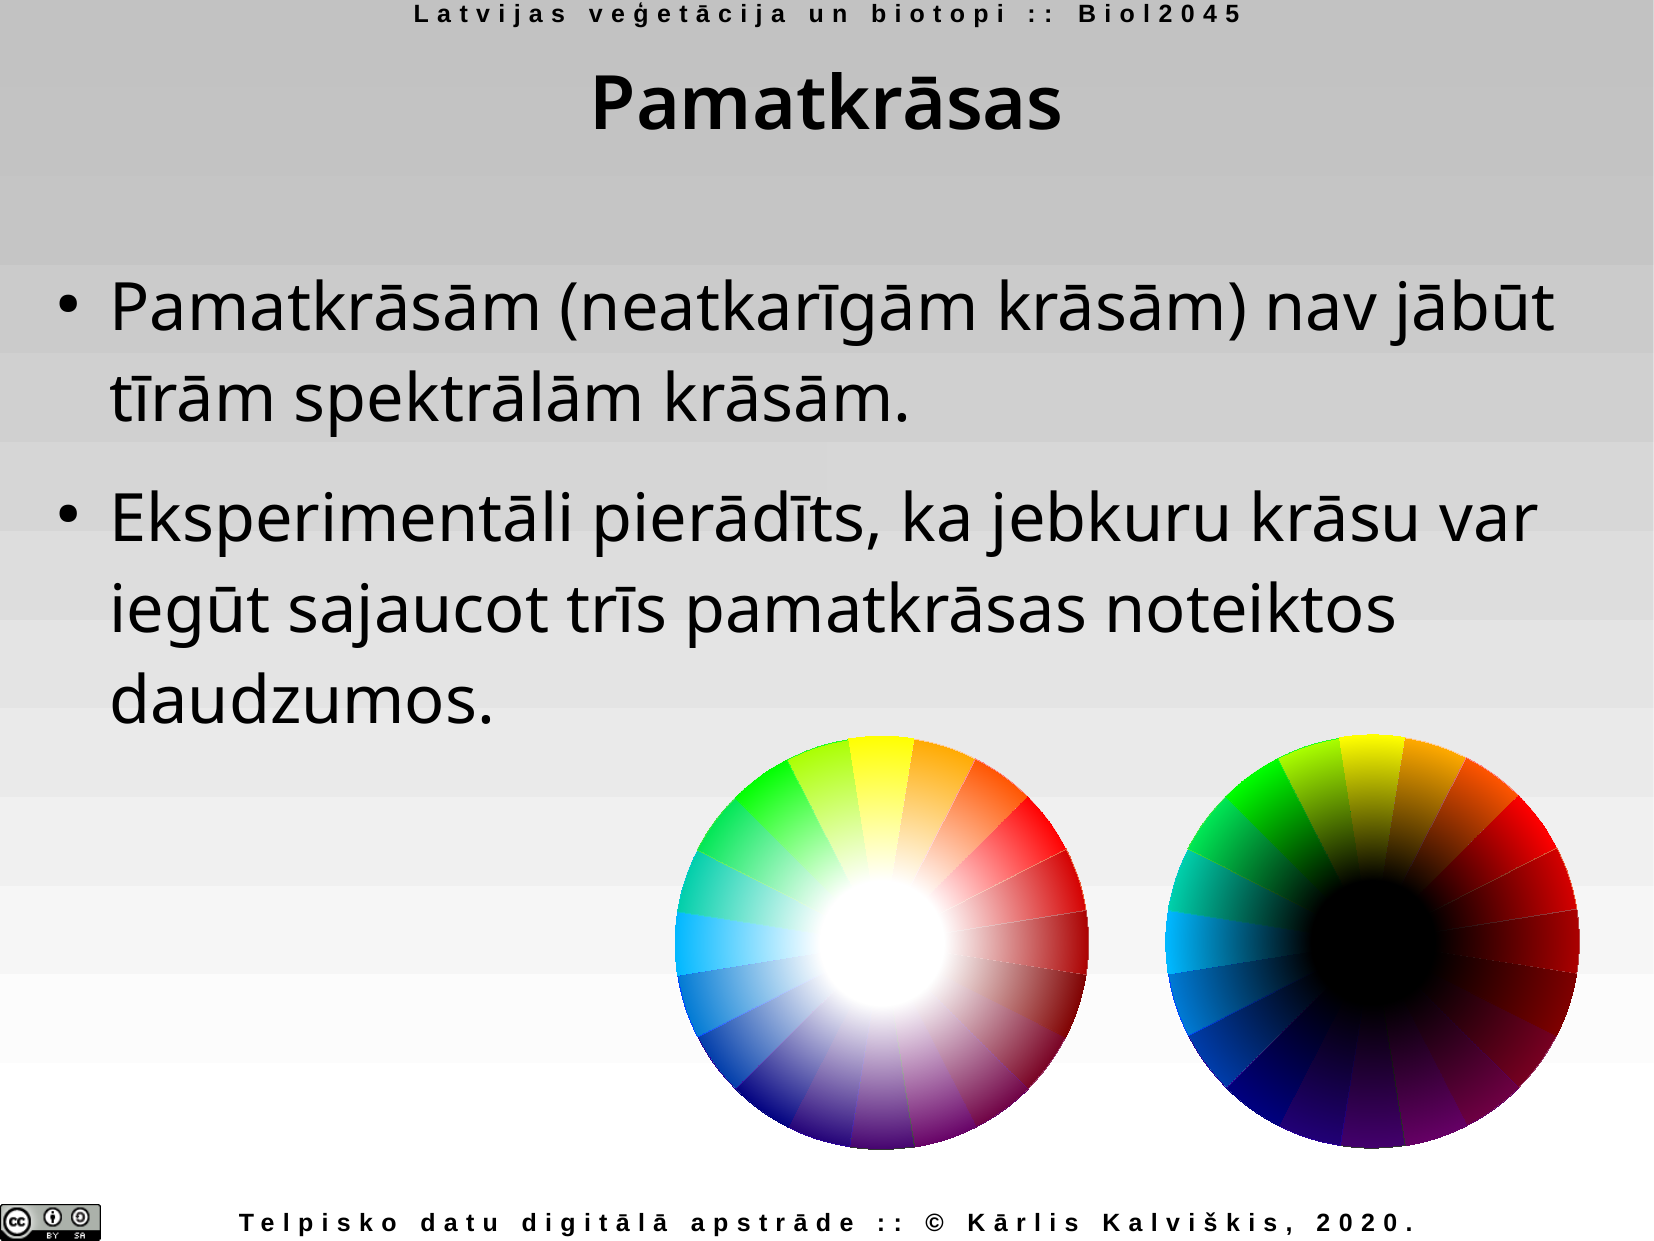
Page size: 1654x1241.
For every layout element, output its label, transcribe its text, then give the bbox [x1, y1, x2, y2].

title Pamatkrāsas [29, 49, 1625, 258]
list Pamatkrāsām (neatkarīgām krāsām) nav jābūt tīrām spektrālām krāsām. Eksperimentāli pierādīts, ka jebkuru krāsu var iegūt sajaucot trīs pamatkrāsas noteiktos daudzumos. [38, 259, 1621, 1113]
text_box [672, 734, 1092, 1152]
text_box [1163, 734, 1583, 1149]
picture [0, 0, 1654, 1241]
